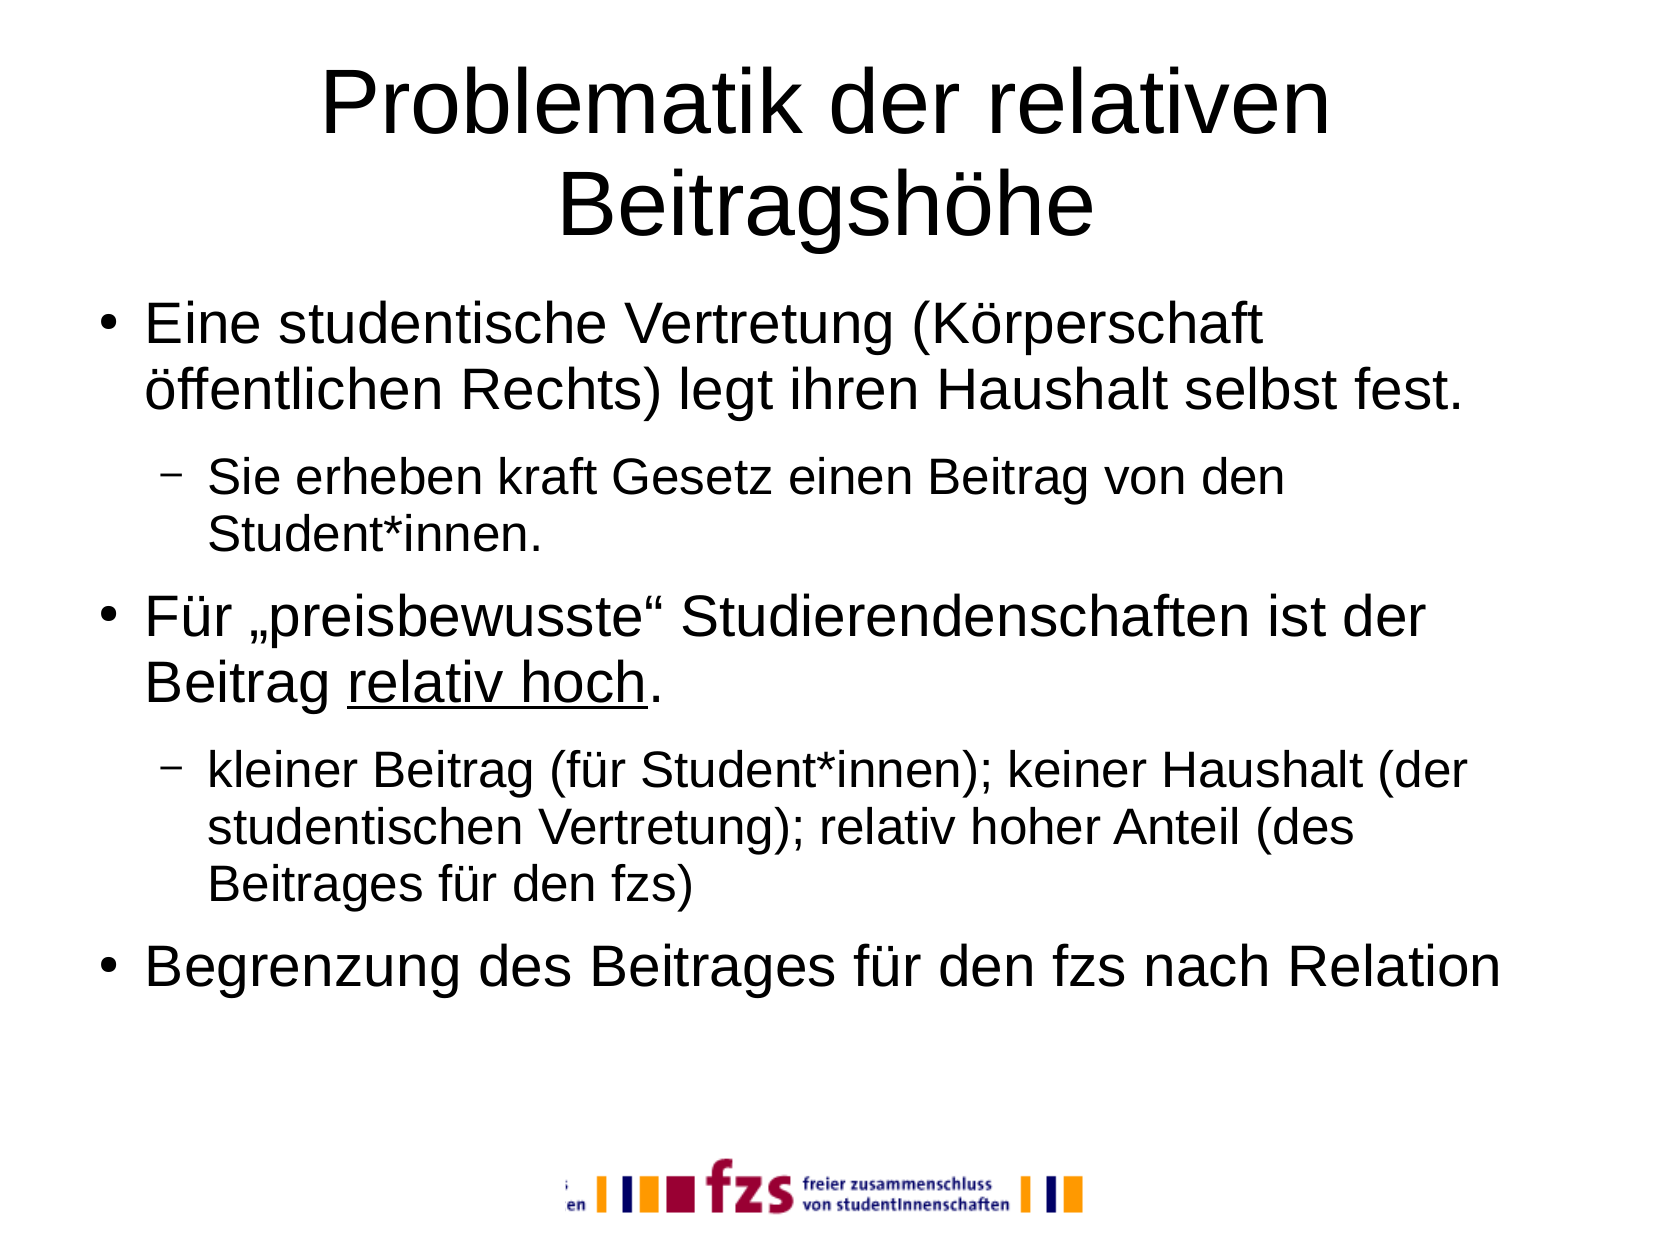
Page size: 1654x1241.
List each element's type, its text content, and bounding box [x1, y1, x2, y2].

picture [565, 1129, 1090, 1216]
list Eine studentische Vertretung (Körperschaft öffentlichen Rechts) legt ihren Haushalt selbst fest. Sie erheben kraft Gesetz einen Beitrag von den Student*innen. Für „preisbewusste“ Studierendenschaften ist der Beitrag relativ hoch. kleiner Beitrag (für Student*innen); keiner Haushalt (der studentischen Vertretung); relativ hoher Anteil (des Beitrages für den fzs) Begrenzung des Beitrages für den fzs nach Relation [82, 290, 1571, 1010]
title Problematik der relativen Beitragshöhe [82, 49, 1571, 257]
